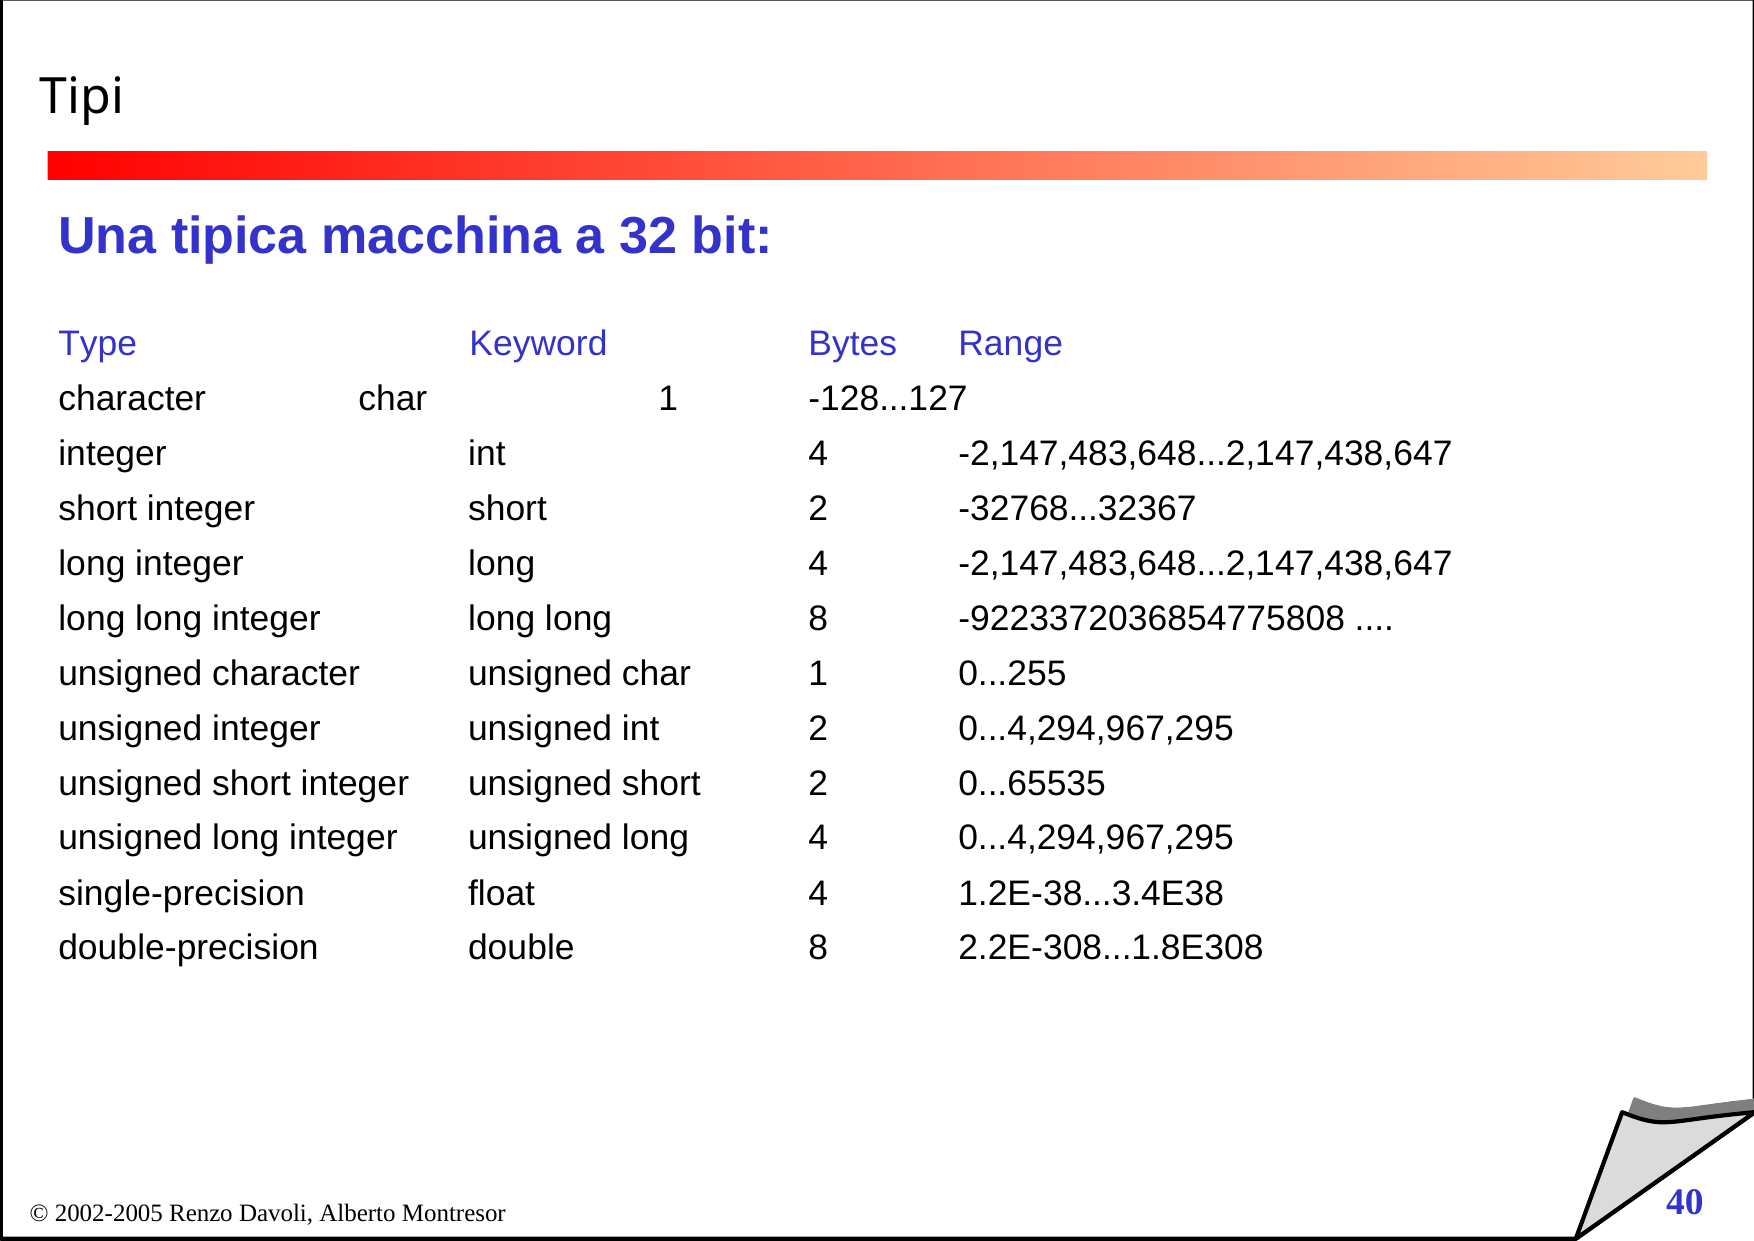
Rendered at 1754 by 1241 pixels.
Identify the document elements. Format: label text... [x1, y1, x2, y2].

list Una tipica macchina a 32 bit: Type Keyword Bytes Range character char 1 -128...127 integer int 4 -2,147,483,648...2,147,438,647 short integer short 2 -32768...32367 long integer long 4 -2,147,483,648...2,147,438,647 long long integer long long 8 -9223372036854775808 .... unsigned character unsigned char 1 0...255 unsigned integer unsigned int 2 0...4,294,967,295 unsigned short integer unsigned short 2 0...65535 unsigned long integer unsigned long 4 0...4,294,967,295 single-precision float 4 1.2E-38...3.4E38 double-precision double 8 2.2E-308...1.8E308 [58, 206, 1696, 1110]
title Tipi [40, 49, 1714, 144]
text_box main [750, 151, 754, 179]
